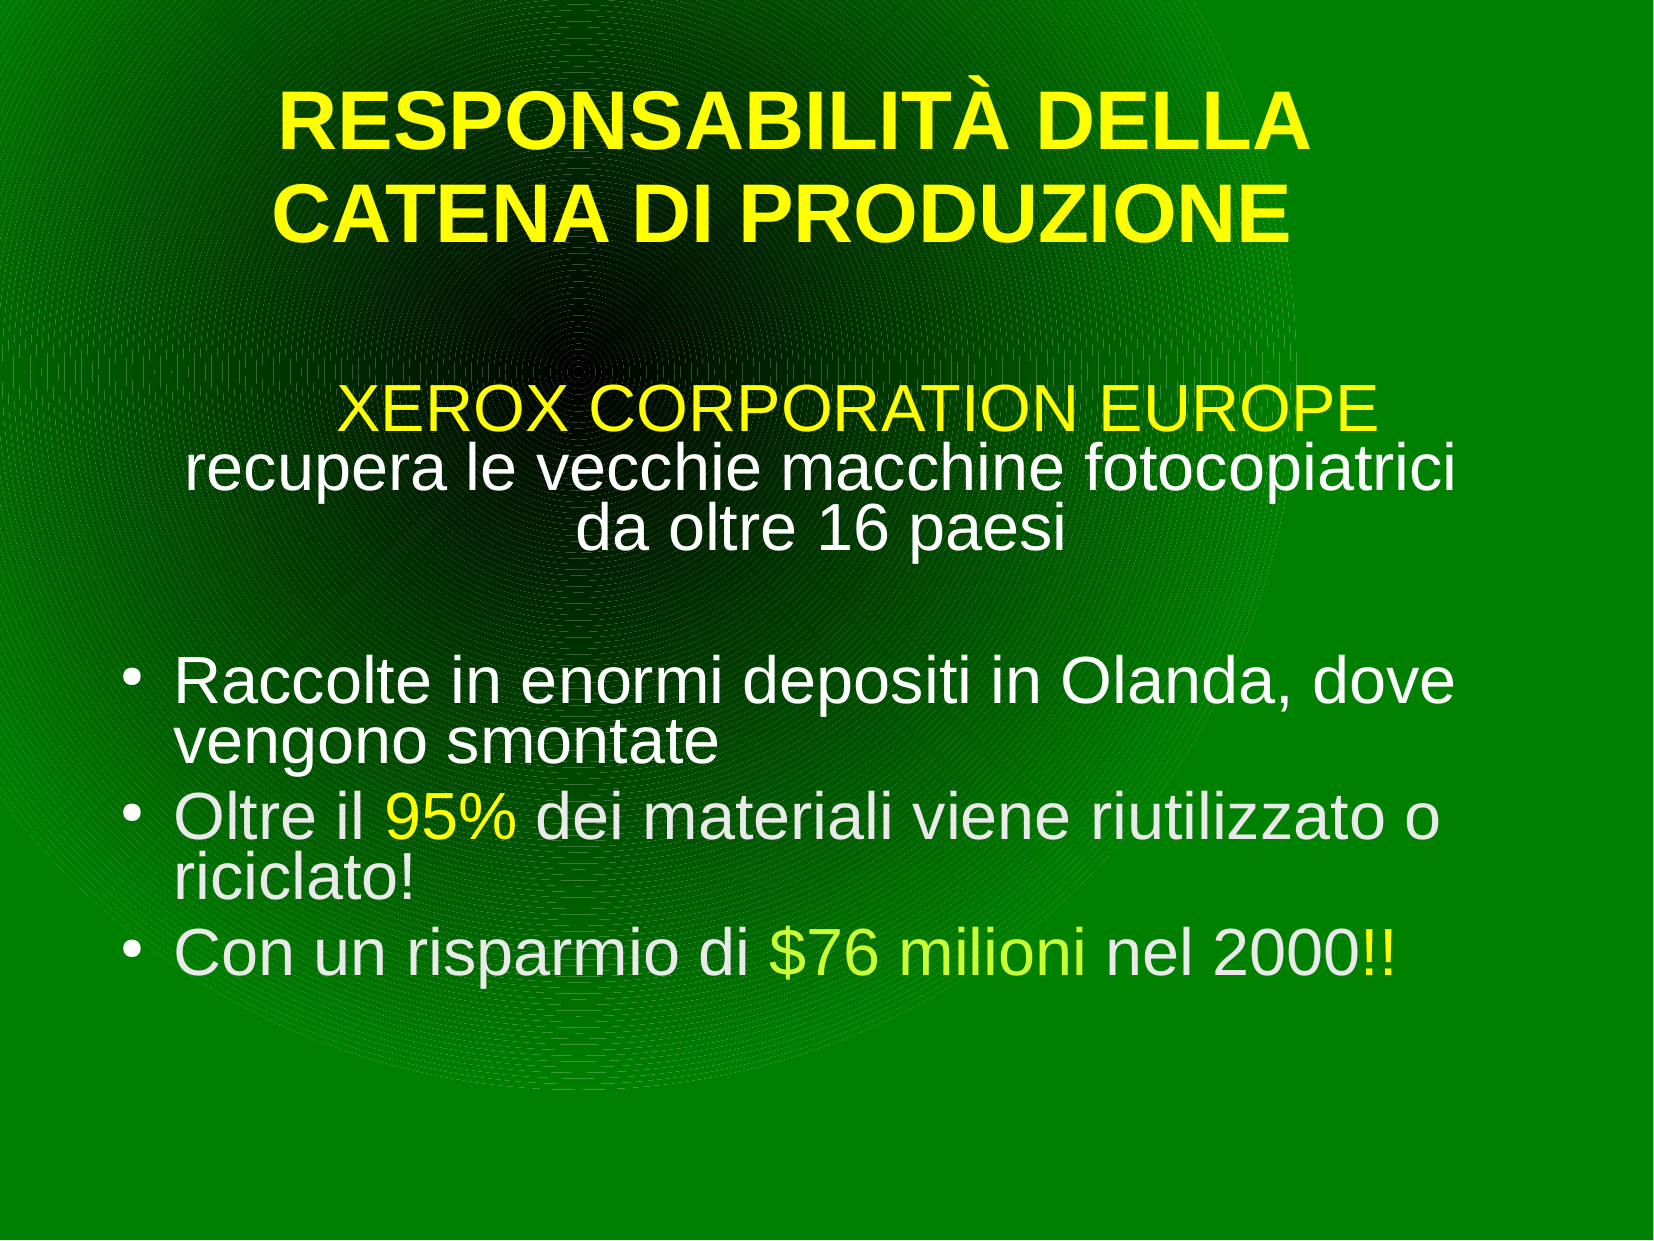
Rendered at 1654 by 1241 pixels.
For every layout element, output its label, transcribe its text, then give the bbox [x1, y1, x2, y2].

list XEROX CORPORATION EUROPE recupera le vecchie macchine fotocopiatrici da oltre 16 paesi Raccolte in enormi depositi in Olanda, dove vengono smontate Oltre il 95% dei materiali viene riutilizzato o riciclato! Con un risparmio di $76 milioni nel 2000!! [87, 312, 1501, 1108]
title RESPONSABILITÀ DELLA CATENA DI PRODUZIONE [174, 50, 1413, 285]
